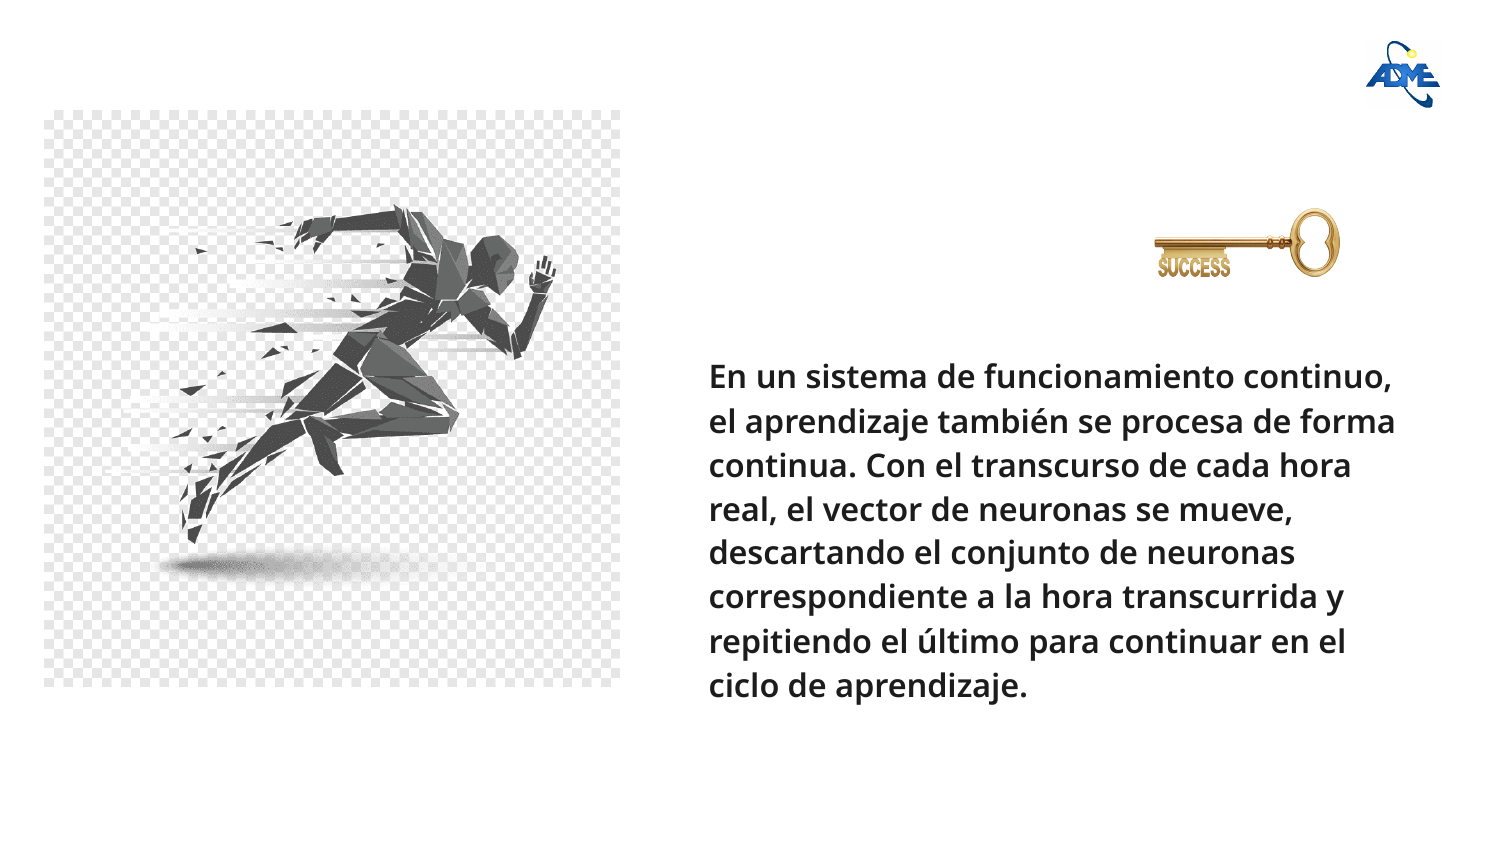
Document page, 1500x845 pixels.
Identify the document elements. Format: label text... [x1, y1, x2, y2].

picture [1366, 41, 1442, 109]
list En un sistema de funcionamiento continuo, el aprendizaje también se procesa de forma continua. Con el transcurso de cada hora real, el vector de neuronas se mueve, descartando el conjunto de neuronas correspondiente a la hora transcurrida y repitiendo el último para continuar en el ciclo de aprendizaje. [708, 354, 1418, 710]
picture [1147, 198, 1347, 282]
picture [44, 110, 620, 688]
